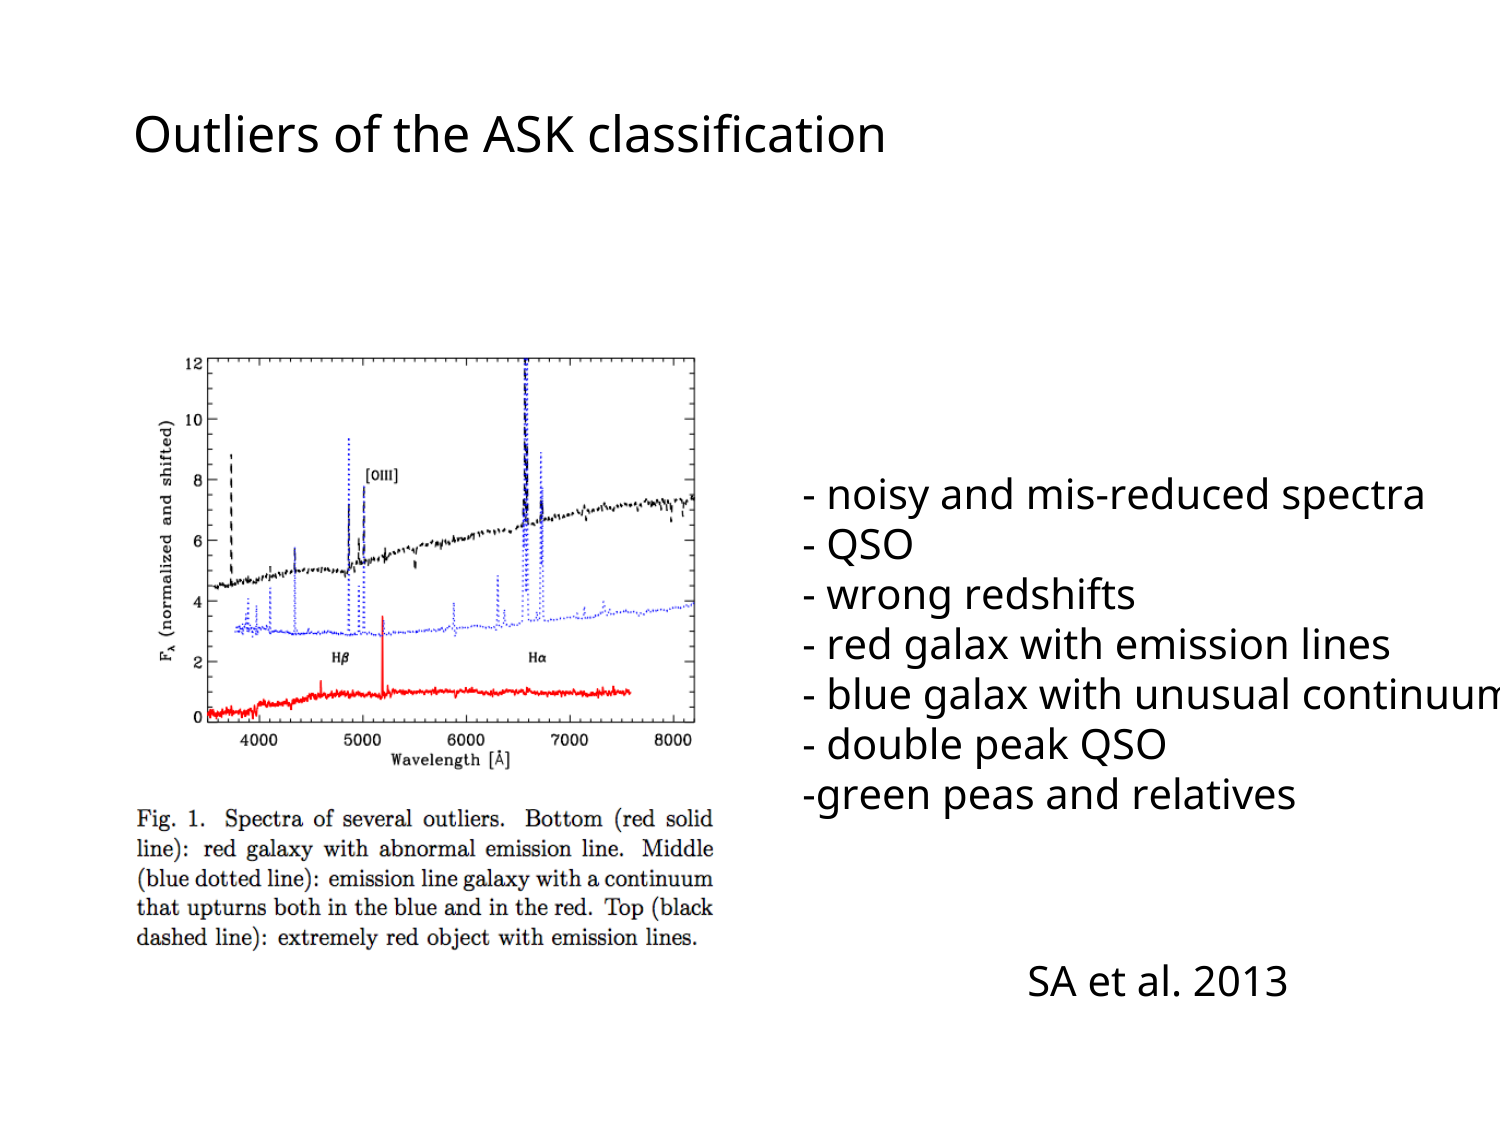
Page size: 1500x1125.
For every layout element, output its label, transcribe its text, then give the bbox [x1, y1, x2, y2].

text_box SA et al. 2013 [1012, 947, 1320, 1013]
text_box Outliers of the ASK classification [105, 94, 1177, 170]
text_box - noisy and mis-reduced spectra - QSO - wrong redshifts - red galax with emission lines - blue galax with unusual continuum - double peak QSO -green peas and relatives [787, 460, 1500, 826]
picture [112, 337, 751, 976]
